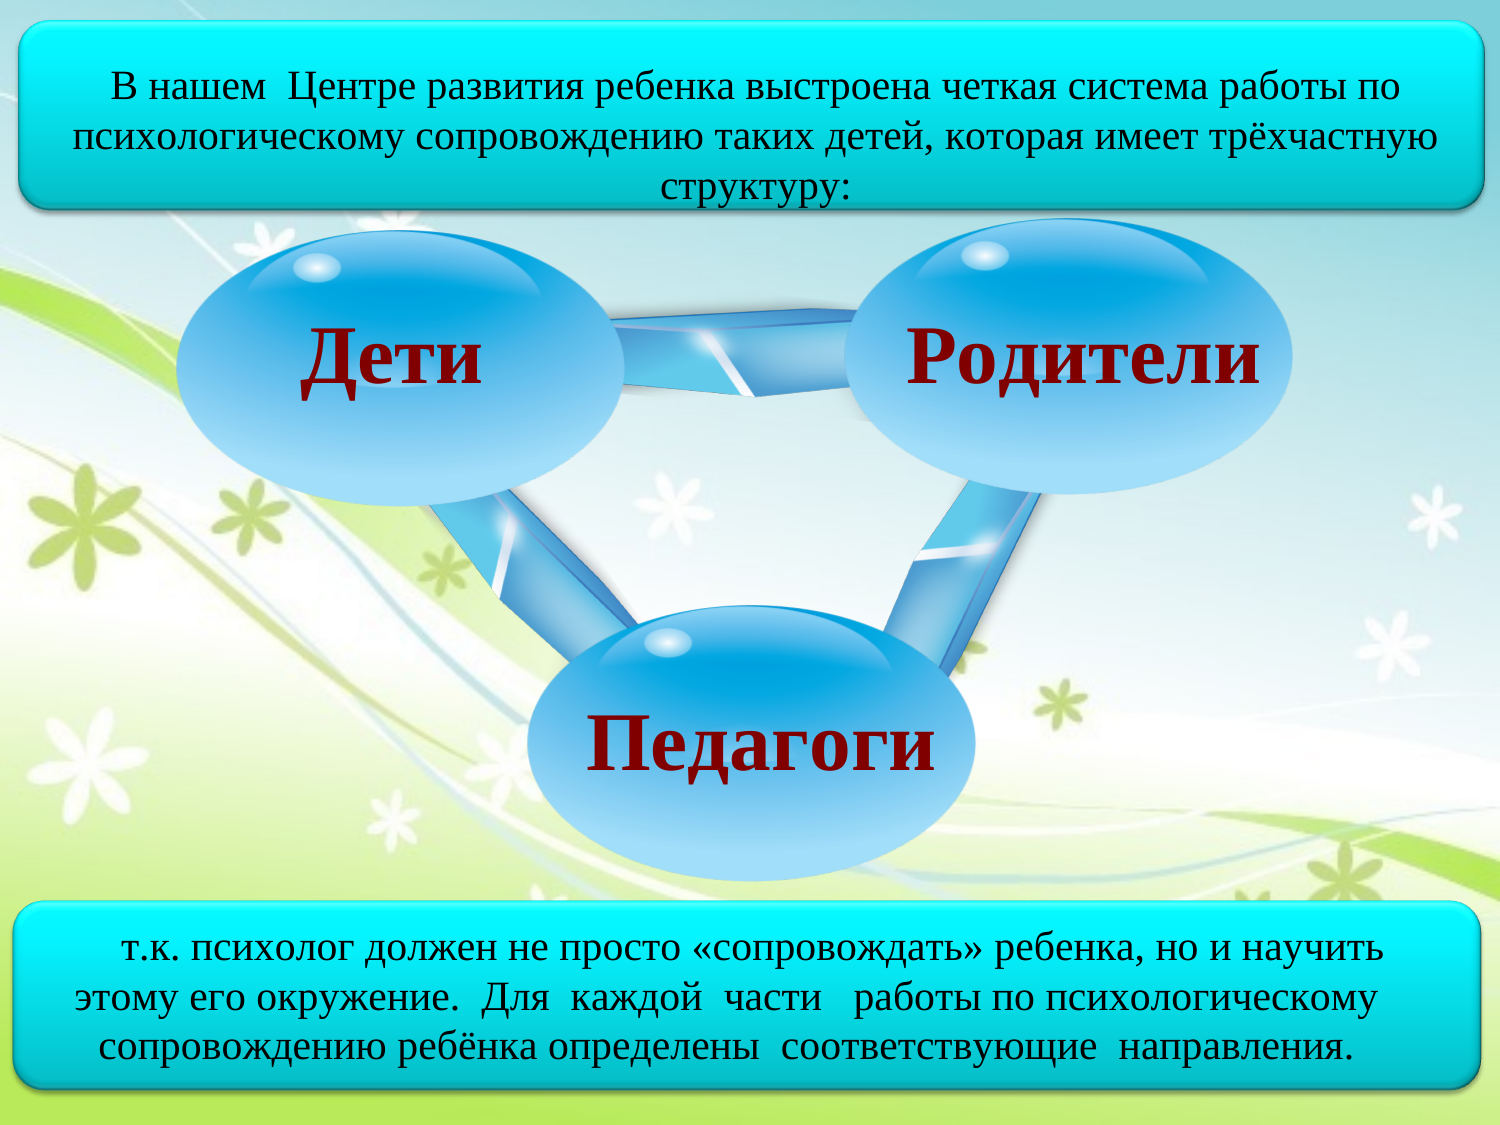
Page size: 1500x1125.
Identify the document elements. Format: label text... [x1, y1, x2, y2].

text_box Родители [878, 292, 1289, 409]
text_box Педагоги [550, 679, 973, 796]
text_box В нашем Центре развития ребенка выстроена четкая система работы по психологическому сопровождению таких детей, которая имеет трёхчастную структуру: [29, 49, 1483, 216]
picture [0, 0, 1500, 1125]
text_box Дети [222, 292, 563, 409]
text_box т.к. психолог должен не просто «сопровождать» ребенка, но и научить этому его окружение. Для каждой части работы по психологическому сопровождению ребёнка определены соответствующие направления. [0, 910, 1454, 1076]
